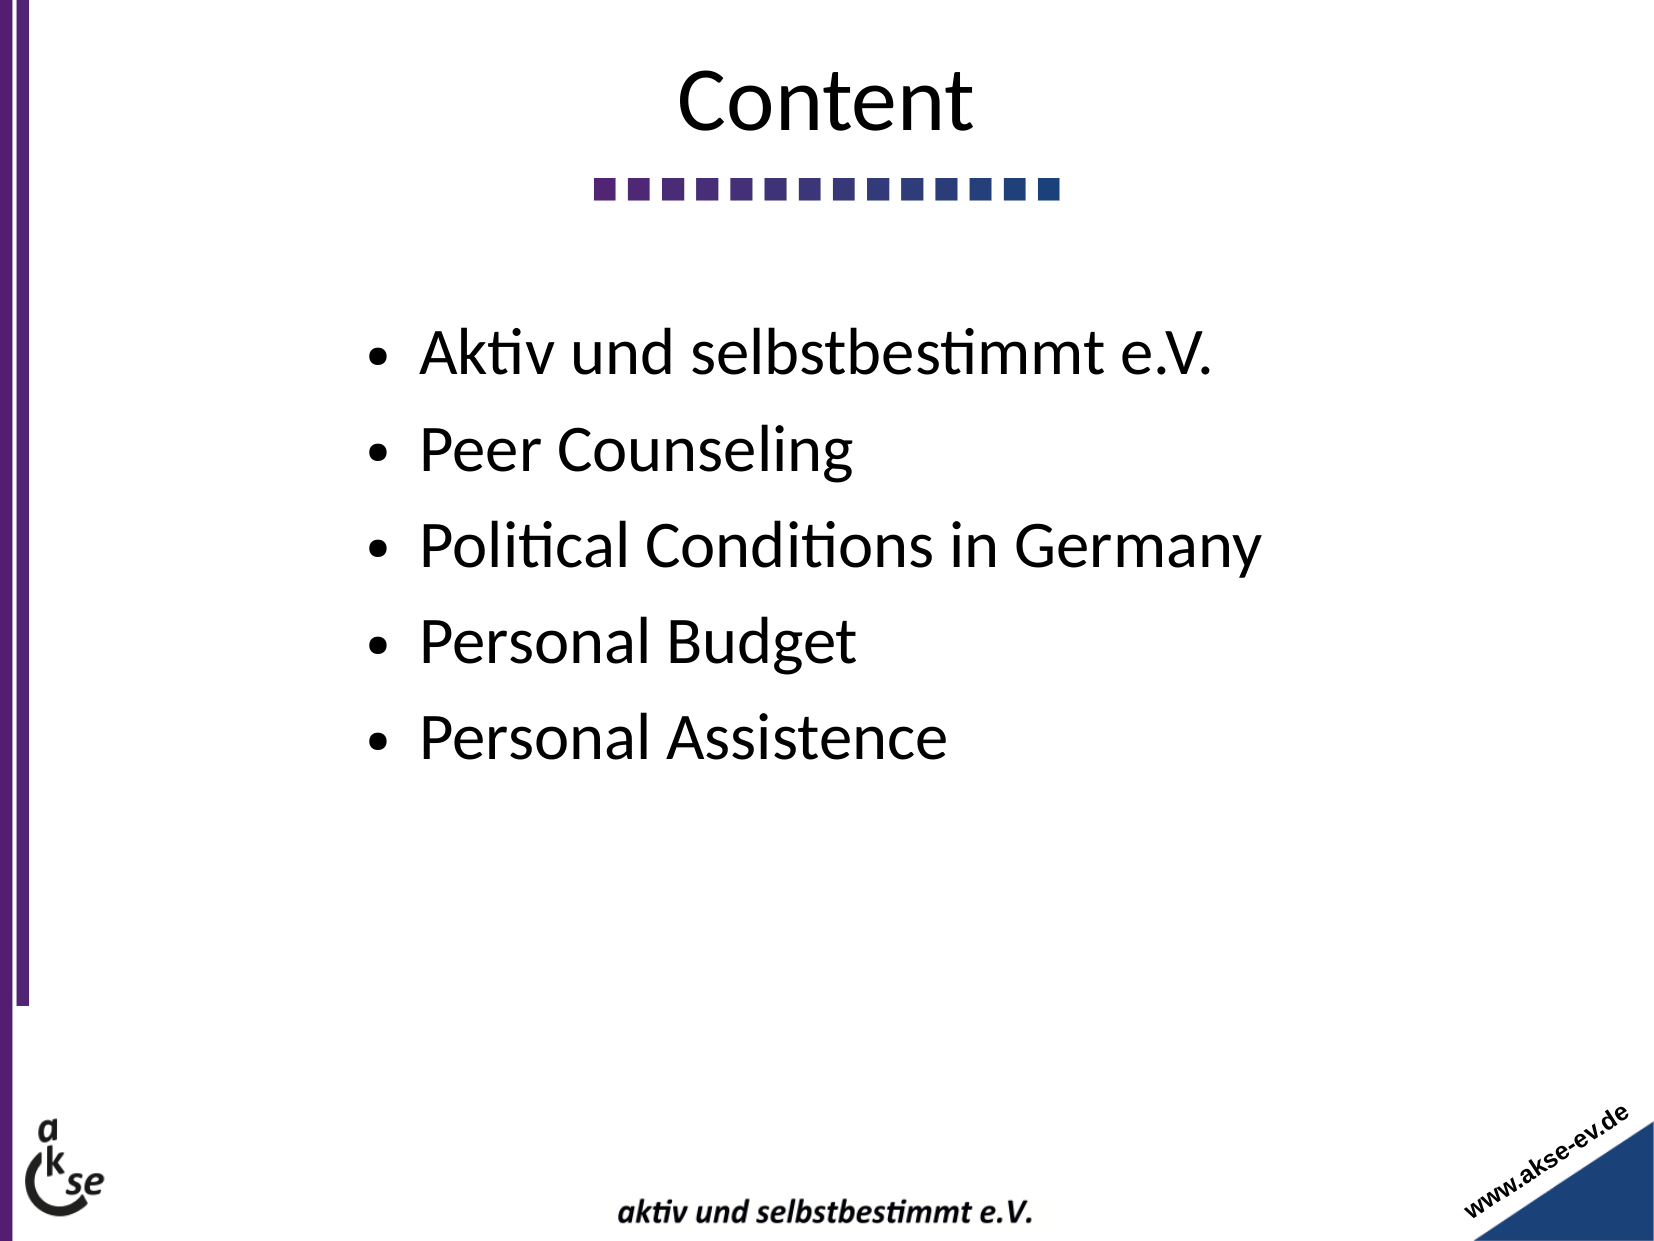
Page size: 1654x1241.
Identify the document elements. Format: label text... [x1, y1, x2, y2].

list Aktiv und selbstbestimmt e.V. Peer Counseling Political Conditions in Germany Personal Budget Personal Assistence [348, 324, 1418, 1144]
picture [1472, 1119, 1654, 1241]
picture [604, 1193, 1049, 1230]
picture [1605, 1119, 1612, 1127]
picture [0, 0, 154, 1241]
title Content [82, 31, 1571, 238]
